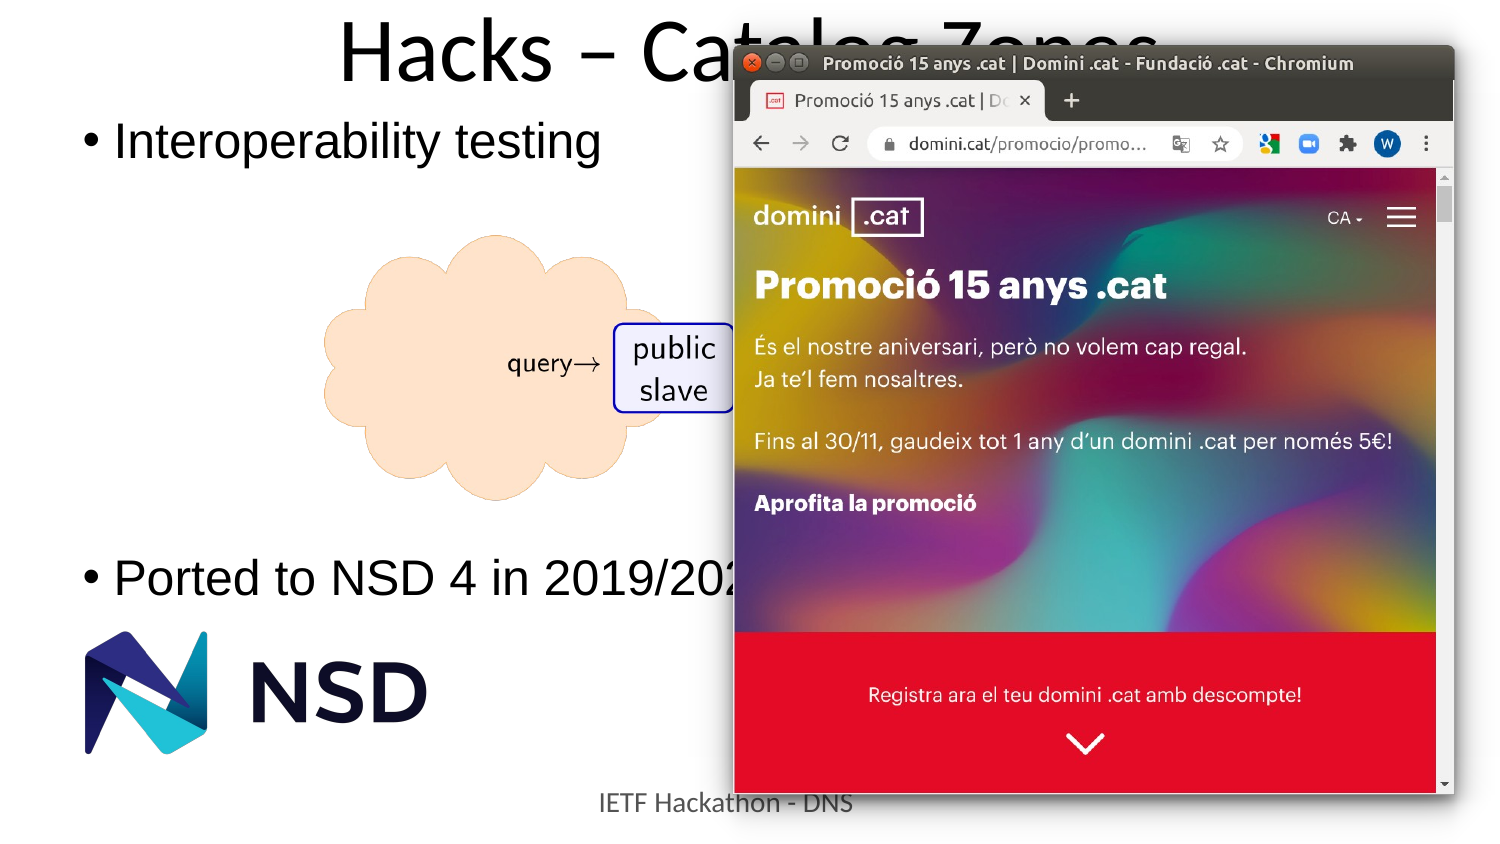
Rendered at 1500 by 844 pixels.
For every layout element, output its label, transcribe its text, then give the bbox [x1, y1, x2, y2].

list Interoperability testing [75, 108, 688, 207]
title Hacks – Catalog Zones [75, 0, 1425, 108]
picture [192, 720, 200, 726]
list Ported to NSD 4 in 2019/2020 [75, 545, 688, 644]
picture [25, 3, 1500, 844]
